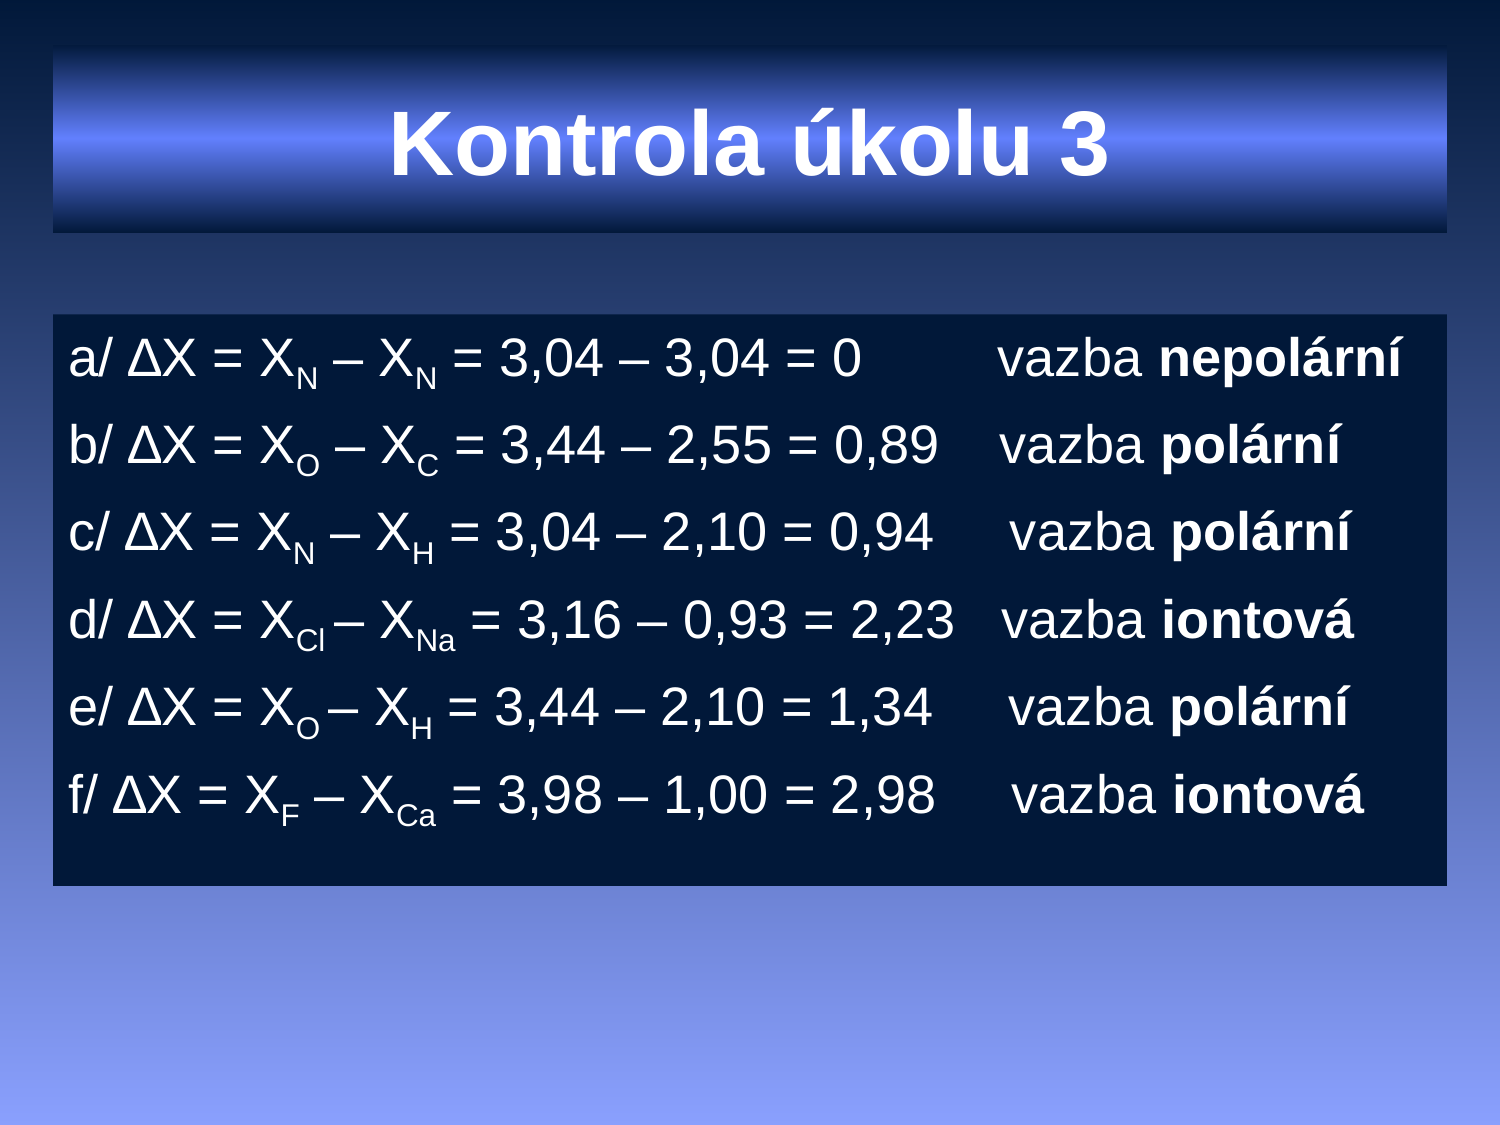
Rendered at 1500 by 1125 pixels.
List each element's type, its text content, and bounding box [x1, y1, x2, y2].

title Kontrola úkolu 3 [53, 45, 1447, 233]
list a/ ∆X = XN – XN = 3,04 – 3,04 = 0 vazba nepolární b/ ∆X = XO – XC = 3,44 – 2,55 = 0,89 vazba polární c/ ∆X = XN – XH = 3,04 – 2,10 = 0,94 vazba polární d/ ∆X = XCl – XNa = 3,16 – 0,93 = 2,23 vazba iontová e/ ∆X = XO – XH = 3,44 – 2,10 = 1,34 vazba polární f/ ∆X = XF – XCa = 3,98 – 1,00 = 2,98 vazba iontová [53, 314, 1447, 886]
